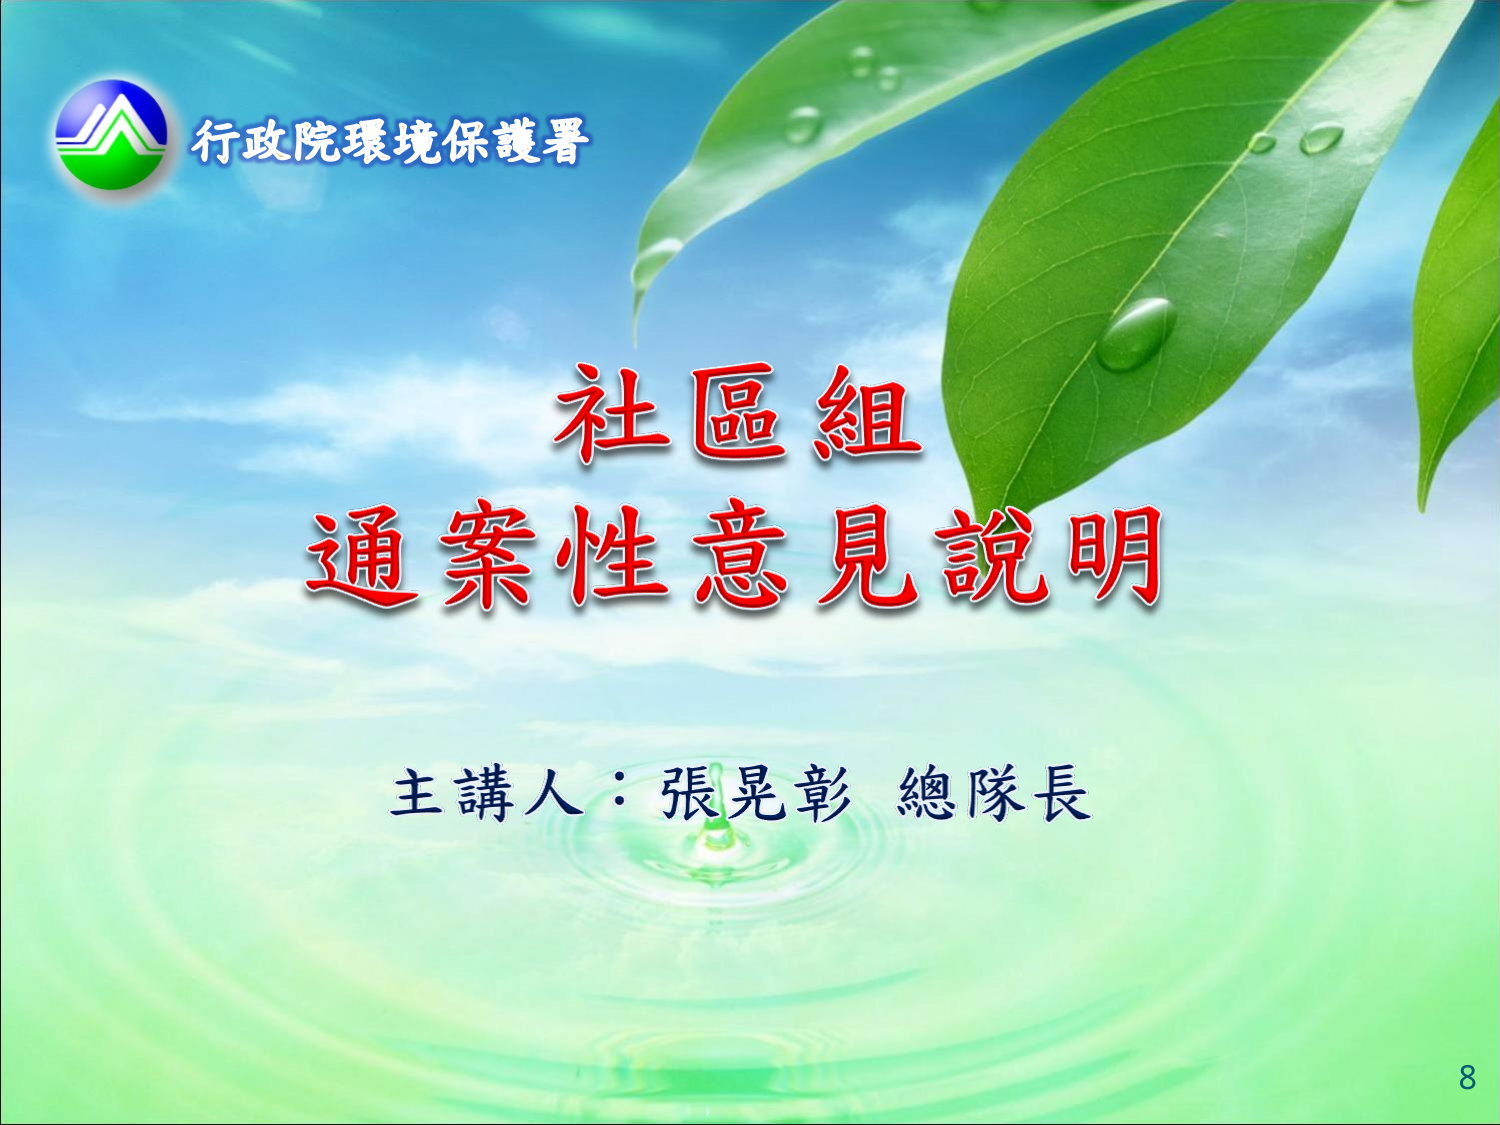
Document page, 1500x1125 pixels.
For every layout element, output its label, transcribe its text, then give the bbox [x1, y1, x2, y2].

text_box <編號> [1387, 1023, 1478, 1102]
picture [0, 0, 1500, 1125]
